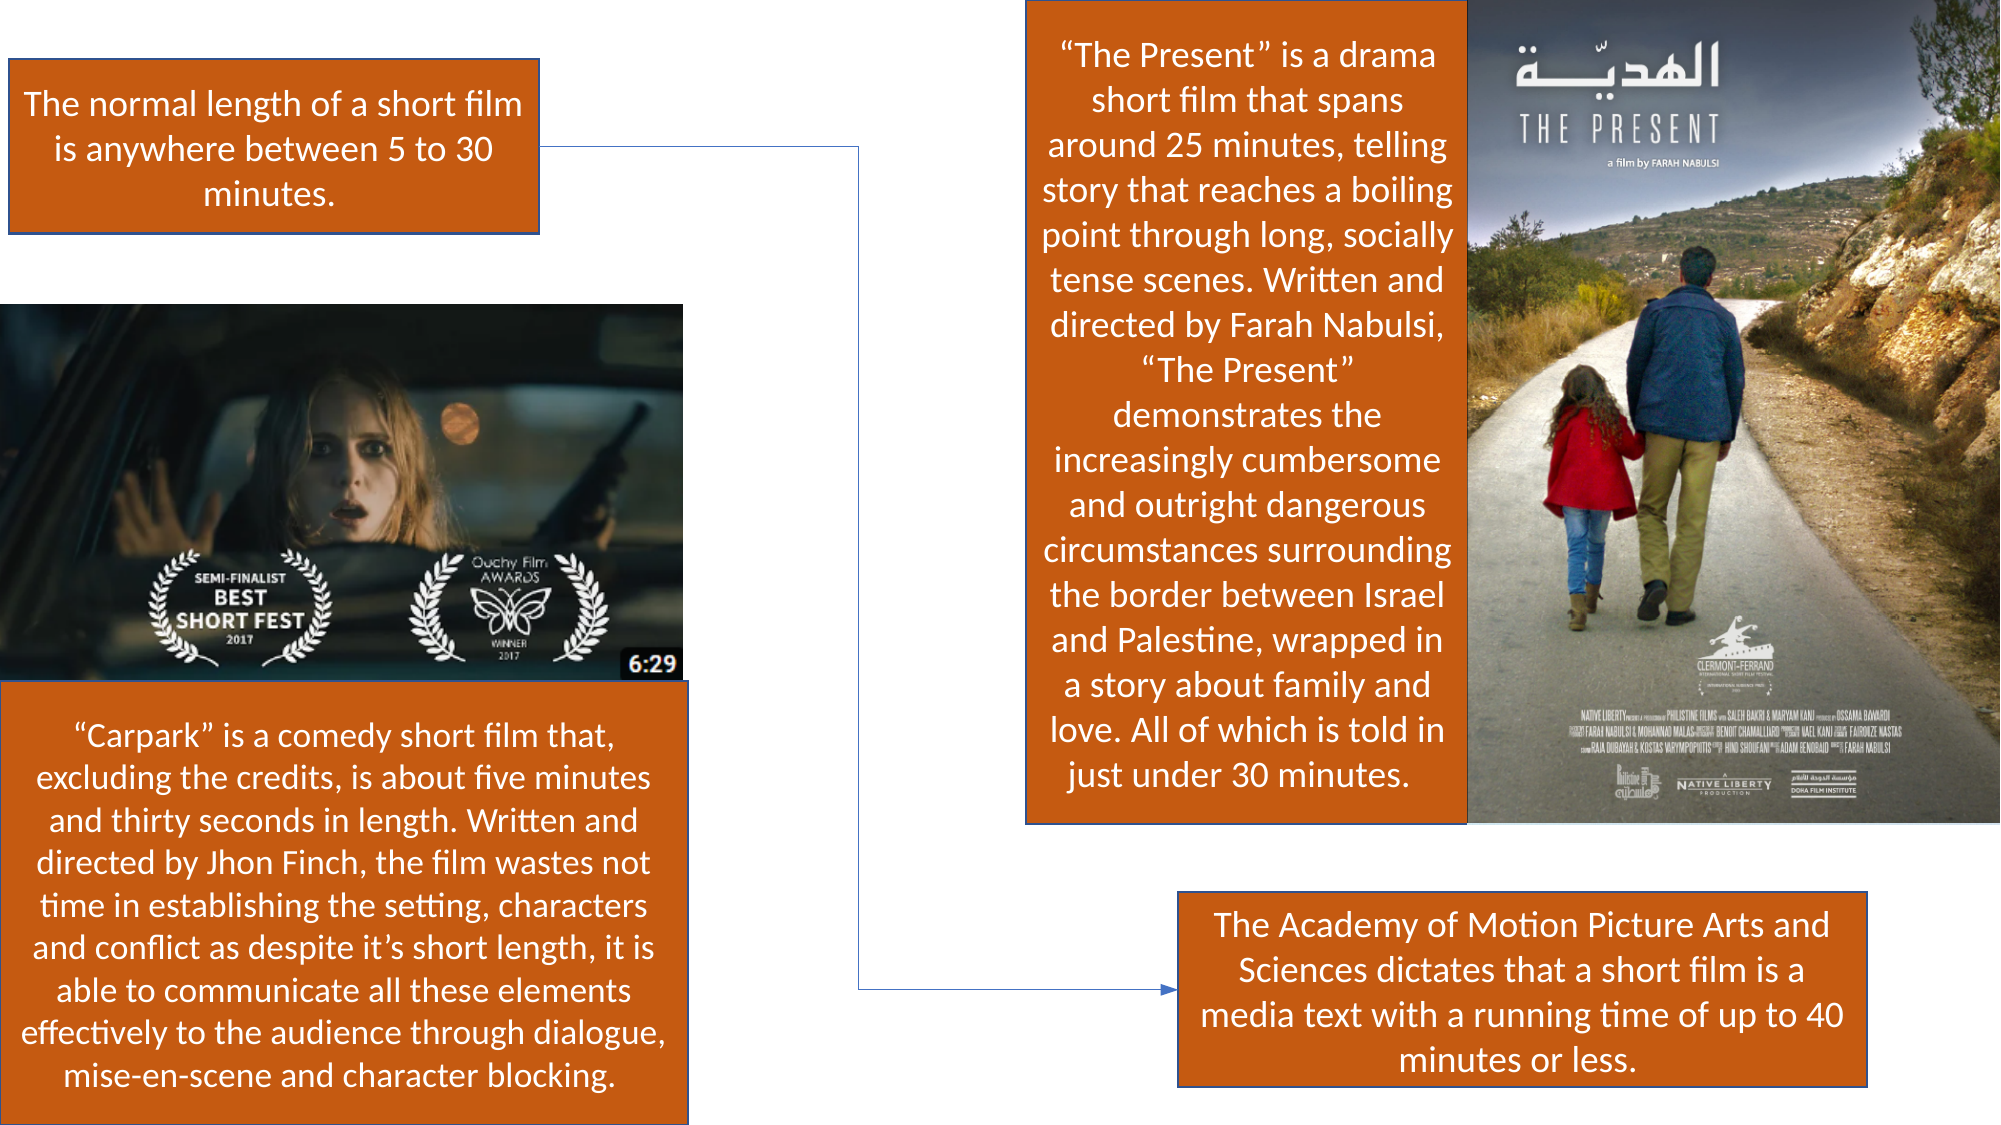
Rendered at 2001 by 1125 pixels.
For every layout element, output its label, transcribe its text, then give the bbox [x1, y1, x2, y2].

text_box “Carpark” is a comedy short film that, excluding the credits, is about five minutes and thirty seconds in length. Written and directed by Jhon Finch, the film wastes not time in establishing the setting, characters and conflict as despite it’s short length, it is able to communicate all these elements effectively to the audience through dialogue, mise-en-scene and character blocking. [0, 681, 688, 1125]
text_box “The Present” is a drama short film that spans around 25 minutes, telling story that reaches a boiling point through long, socially tense scenes. Written and directed by Farah Nabulsi, “The Present” demonstrates the increasingly cumbersome and outright dangerous circumstances surrounding the border between Israel and Palestine, wrapped in a story about family and love. All of which is told in just under 30 minutes. [1026, 0, 1467, 824]
picture [0, 304, 683, 681]
text_box The normal length of a short film is anywhere between 5 to 30 minutes. [9, 59, 539, 234]
picture [1467, 0, 2000, 825]
text_box The Academy of Motion Picture Arts and Sciences dictates that a short film is a media text with a running time of up to 40 minutes or less. [1178, 892, 1867, 1087]
